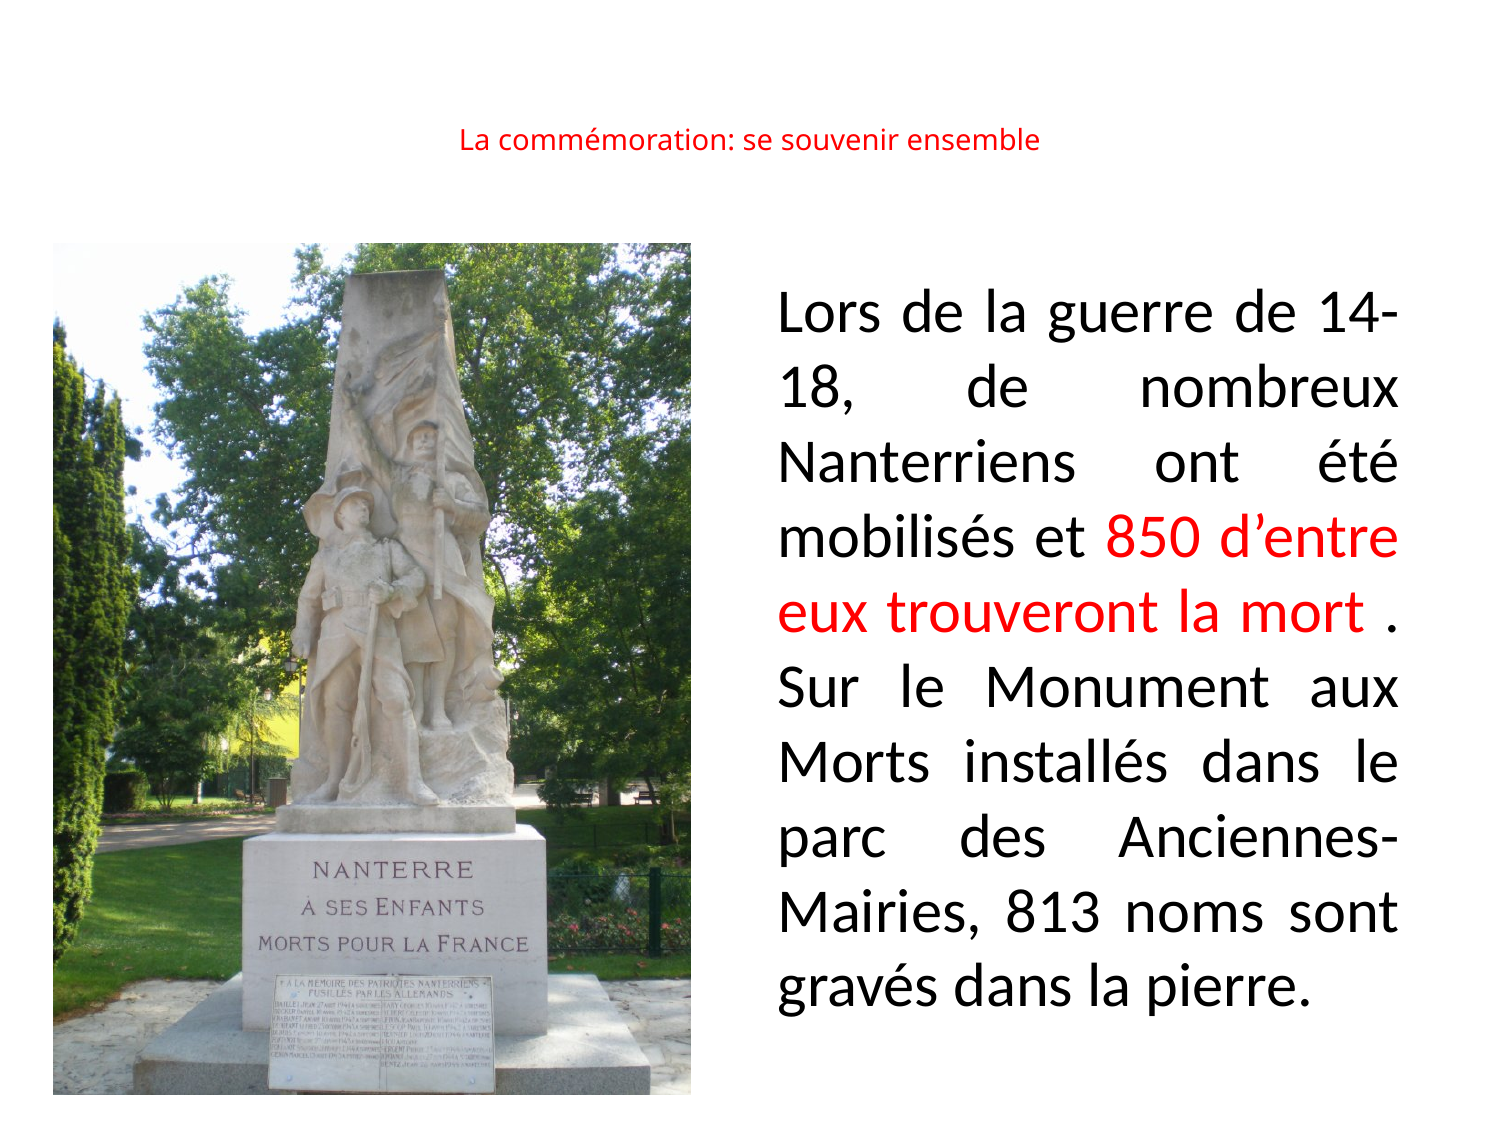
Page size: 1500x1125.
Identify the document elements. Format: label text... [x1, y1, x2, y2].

picture [53, 243, 691, 1095]
title La commémoration: se souvenir ensemble [75, 45, 1426, 233]
list Lors de la guerre de 14-18, de nombreux Nanterriens ont été mobilisés et 850 d’entre eux trouveront la mort . Sur le Monument aux Morts installés dans le parc des Anciennes-Mairies, 813 noms sont gravés dans la pierre. [762, 262, 1426, 1005]
